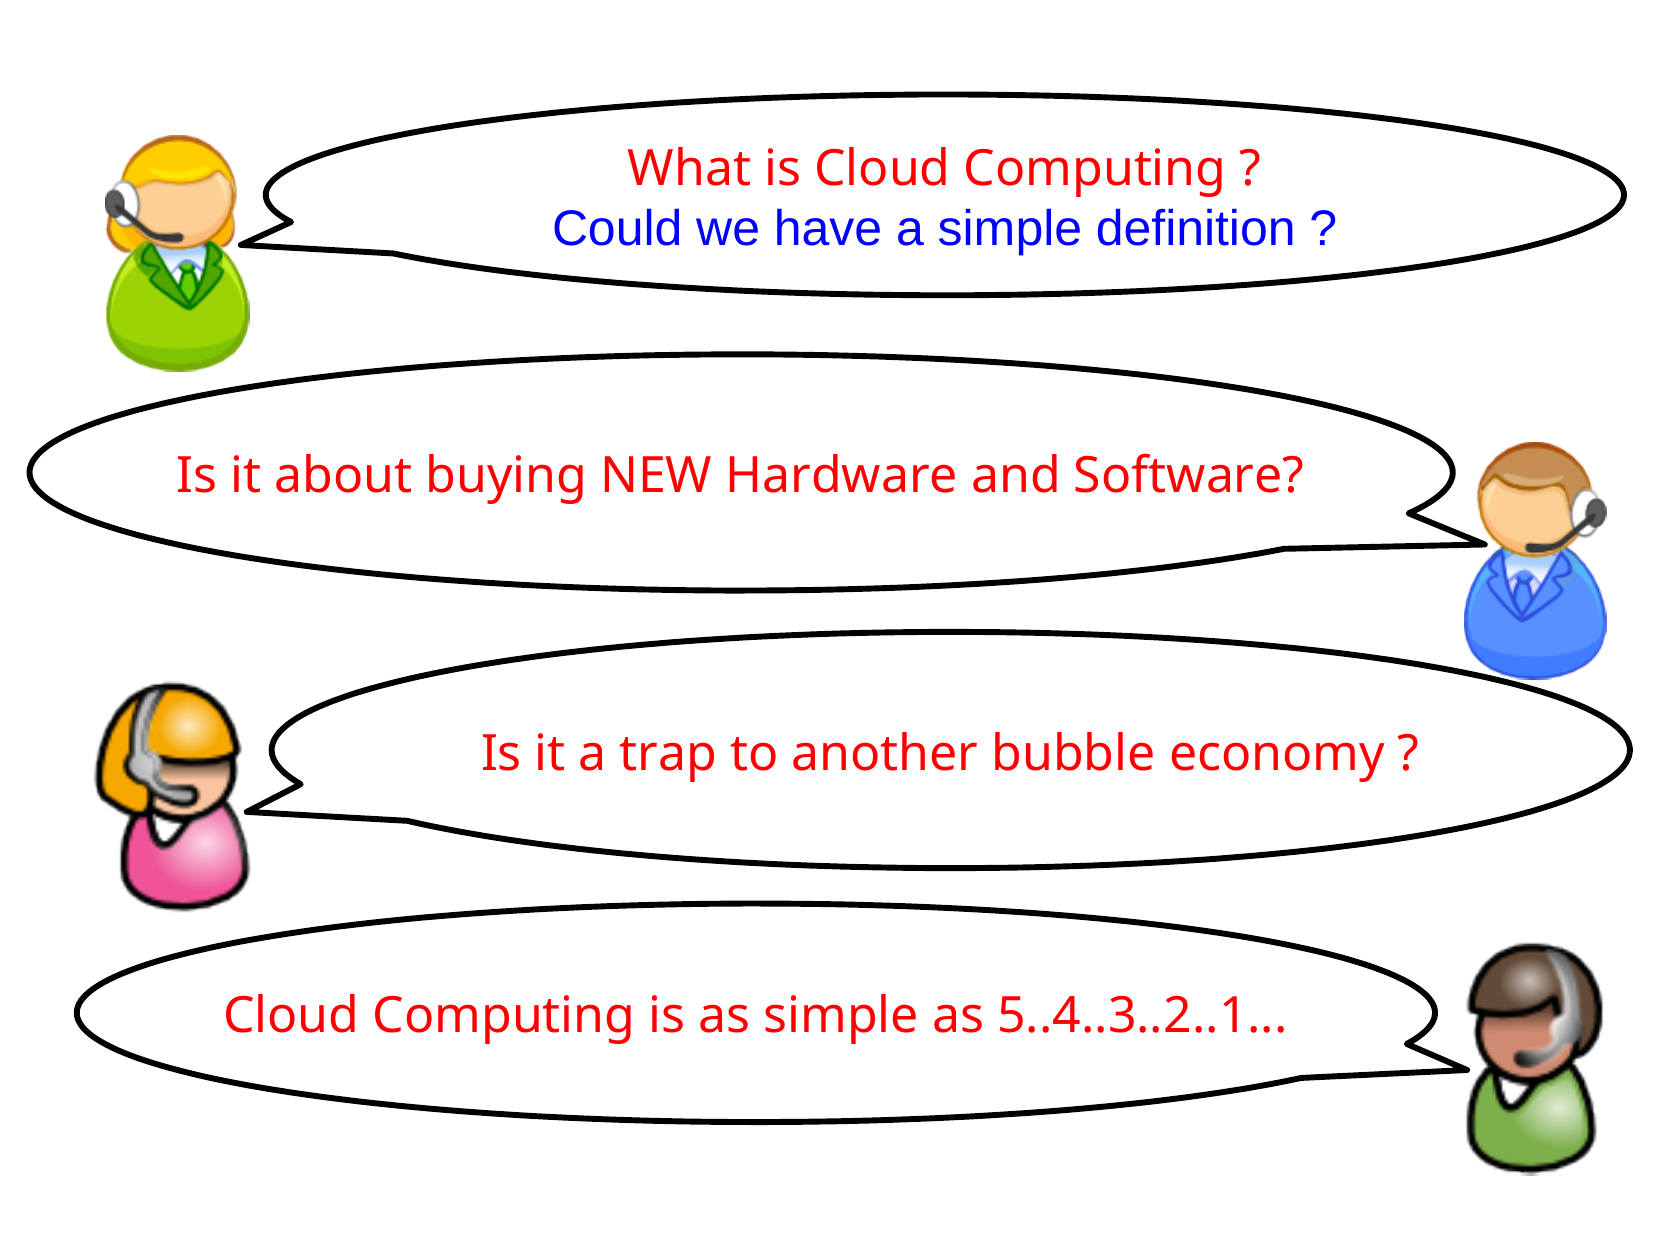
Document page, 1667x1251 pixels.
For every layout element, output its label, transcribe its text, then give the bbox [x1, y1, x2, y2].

text_box Is it a trap to another bubble economy ? [246, 631, 1630, 869]
picture [1417, 938, 1654, 1176]
picture [1464, 442, 1607, 680]
text_box What is Cloud Computing ? Could we have a simple definition ? [240, 94, 1625, 296]
picture [59, 679, 296, 916]
text_box Cloud Computing is as simple as 5..4..3..2..1... [76, 903, 1468, 1123]
text_box Is it about buying NEW Hardware and Software? [29, 354, 1485, 591]
picture [105, 135, 250, 373]
